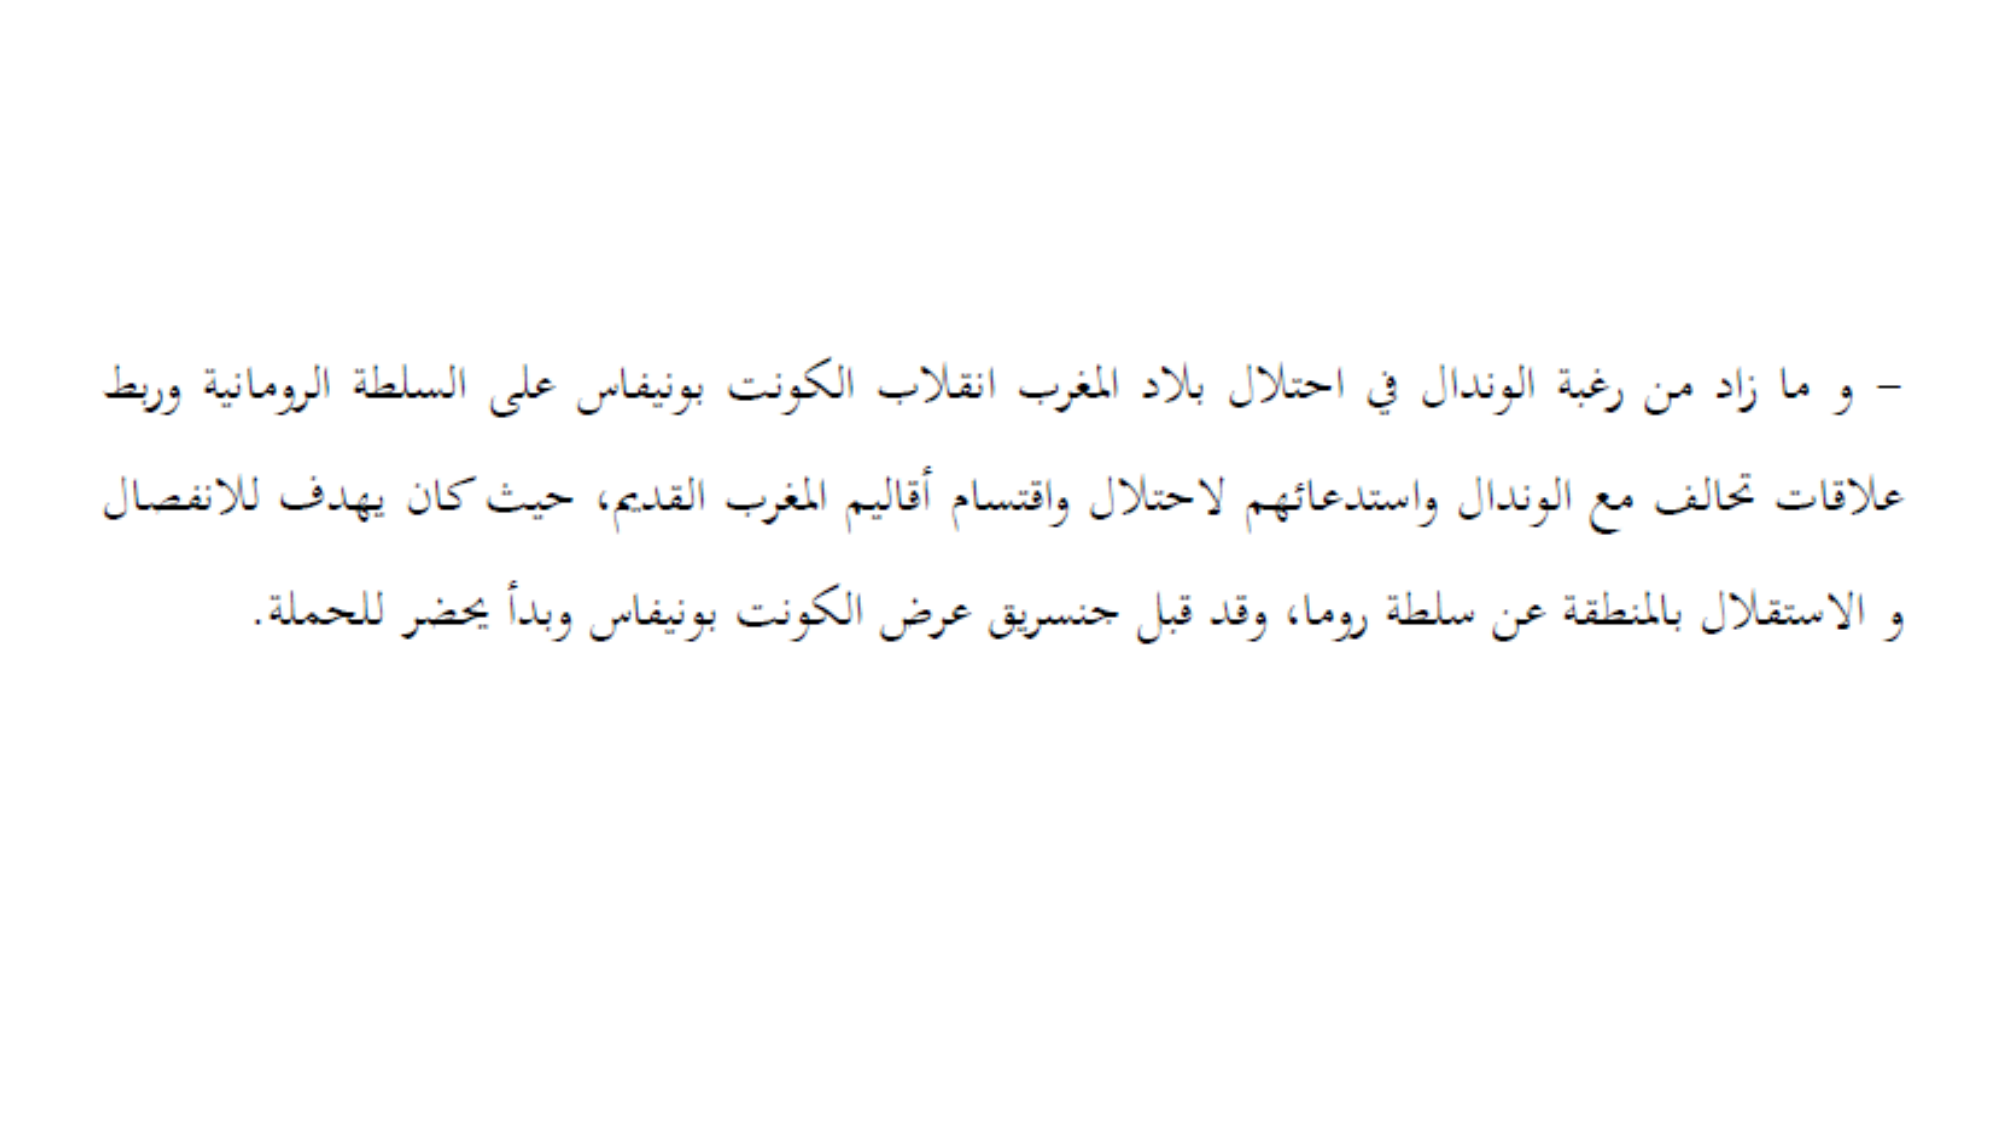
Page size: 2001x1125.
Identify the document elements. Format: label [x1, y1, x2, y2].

picture [21, 345, 1979, 683]
